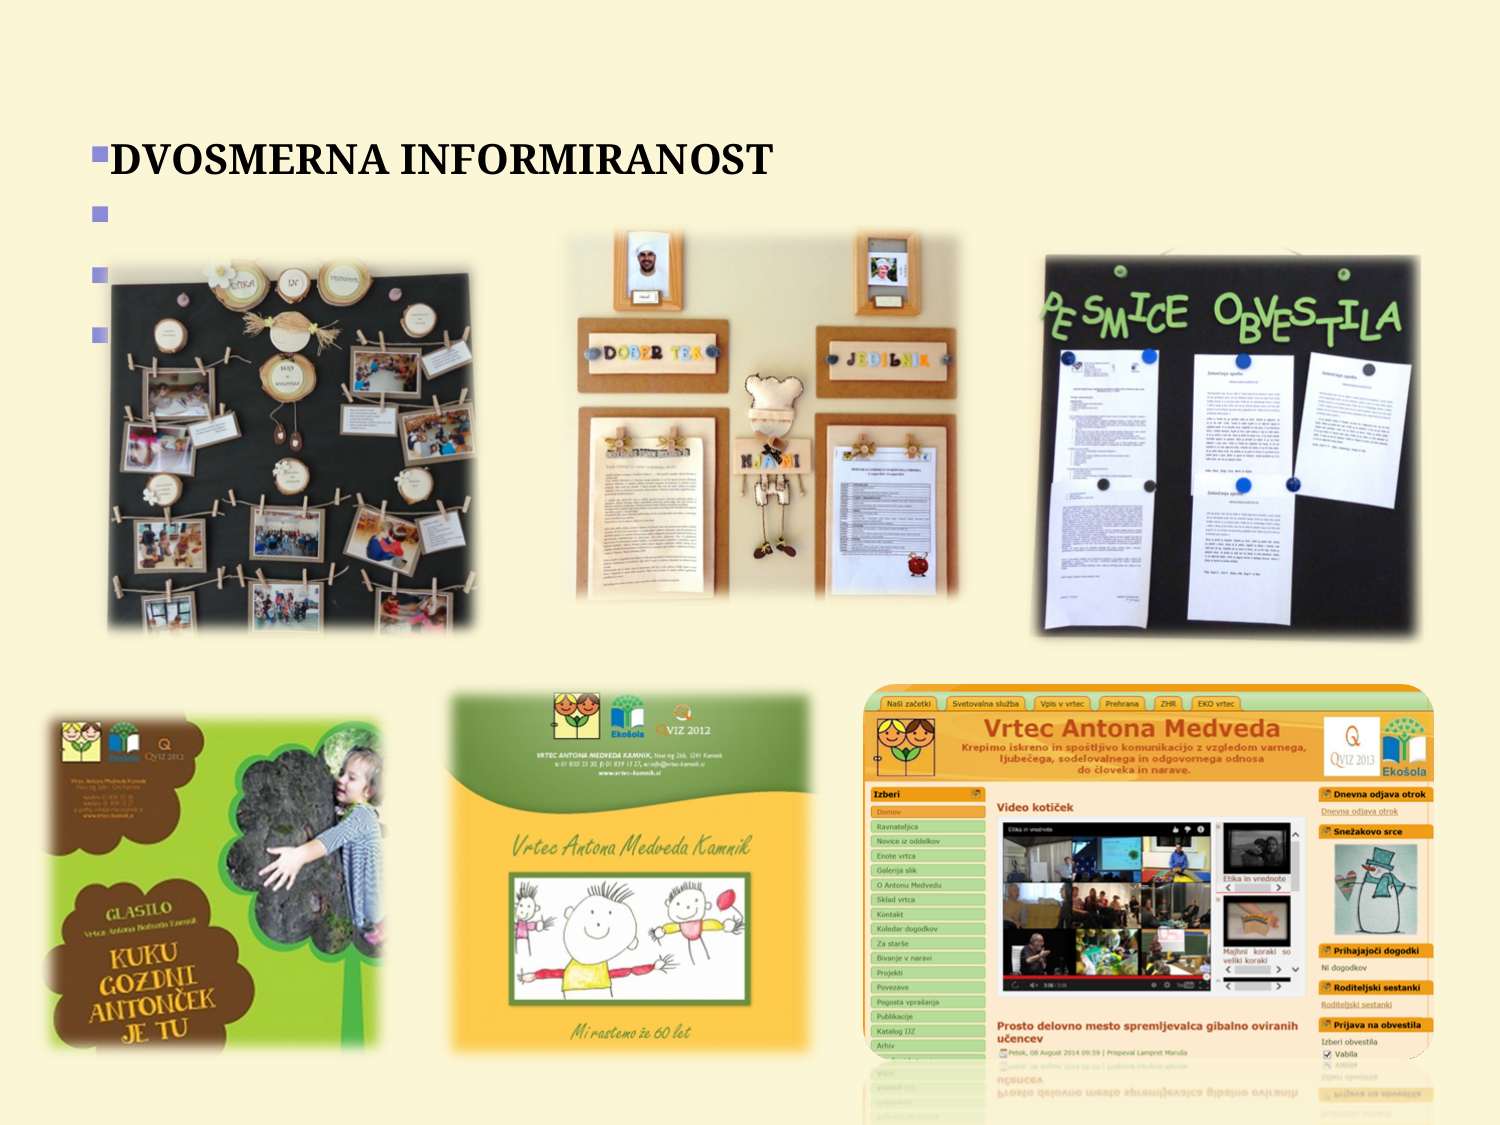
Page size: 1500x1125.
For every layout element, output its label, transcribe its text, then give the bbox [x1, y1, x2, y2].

picture [548, 220, 976, 610]
picture [860, 684, 1437, 1125]
picture [90, 249, 489, 644]
list DVOSMERNA INFORMIRANOST [75, 125, 1426, 1000]
picture [435, 678, 826, 1070]
picture [1021, 240, 1433, 654]
picture [34, 703, 395, 1063]
